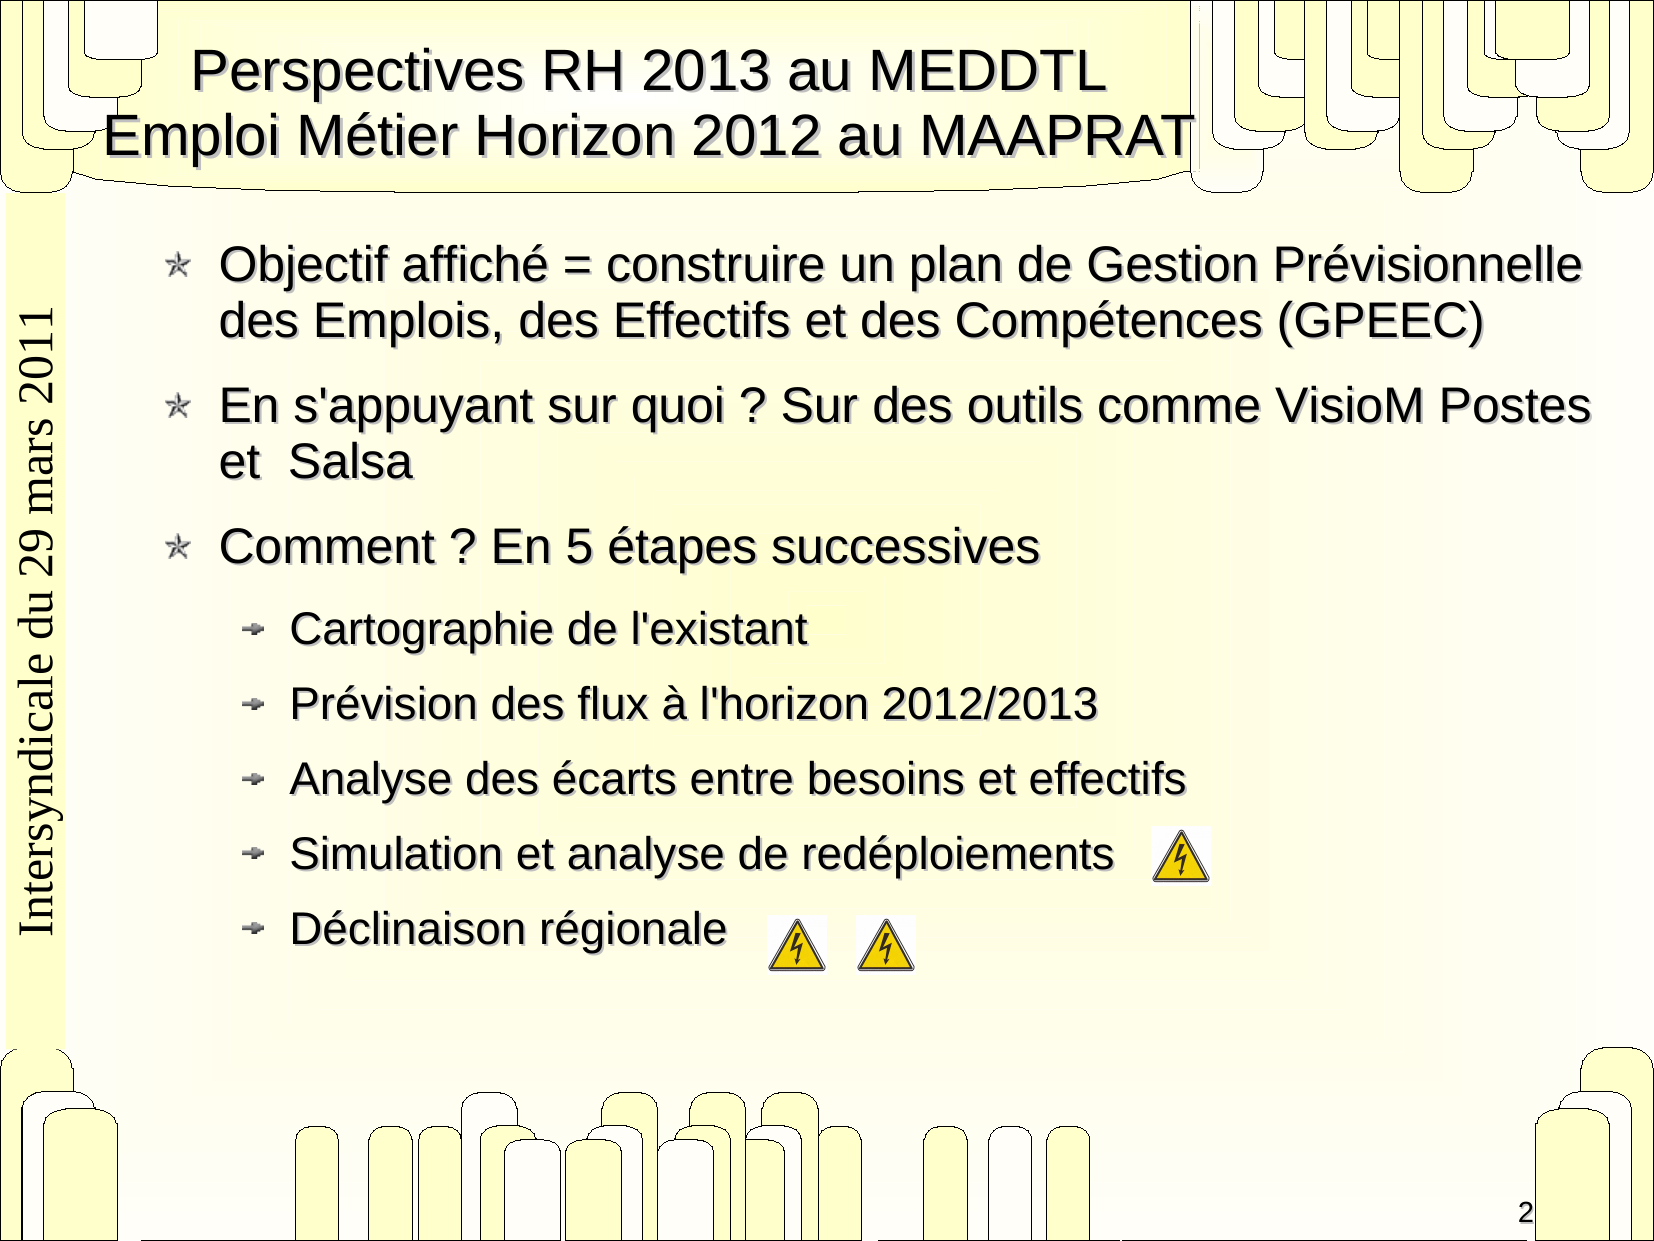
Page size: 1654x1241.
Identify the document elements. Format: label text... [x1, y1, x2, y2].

picture [767, 915, 827, 975]
picture [856, 915, 916, 975]
title Perspectives RH 2013 au MEDDTL Emploi Métier Horizon 2012 au MAAPRAT [88, 27, 1211, 178]
list Objectif affiché = construire un plan de Gestion Prévisionnelle des Emplois, des Effectifs et des Compétences (GPEEC) En s'appuyant sur quoi ? Sur des outils comme VisioM Postes et Salsa Comment ? En 5 étapes successives Cartographie de l'existant Prévision des flux à l'horizon 2012/2013 Analyse des écarts entre besoins et effectifs Simulation et analyse de redéploiements Déclinaison régionale [147, 236, 1595, 1093]
picture [1151, 826, 1211, 886]
